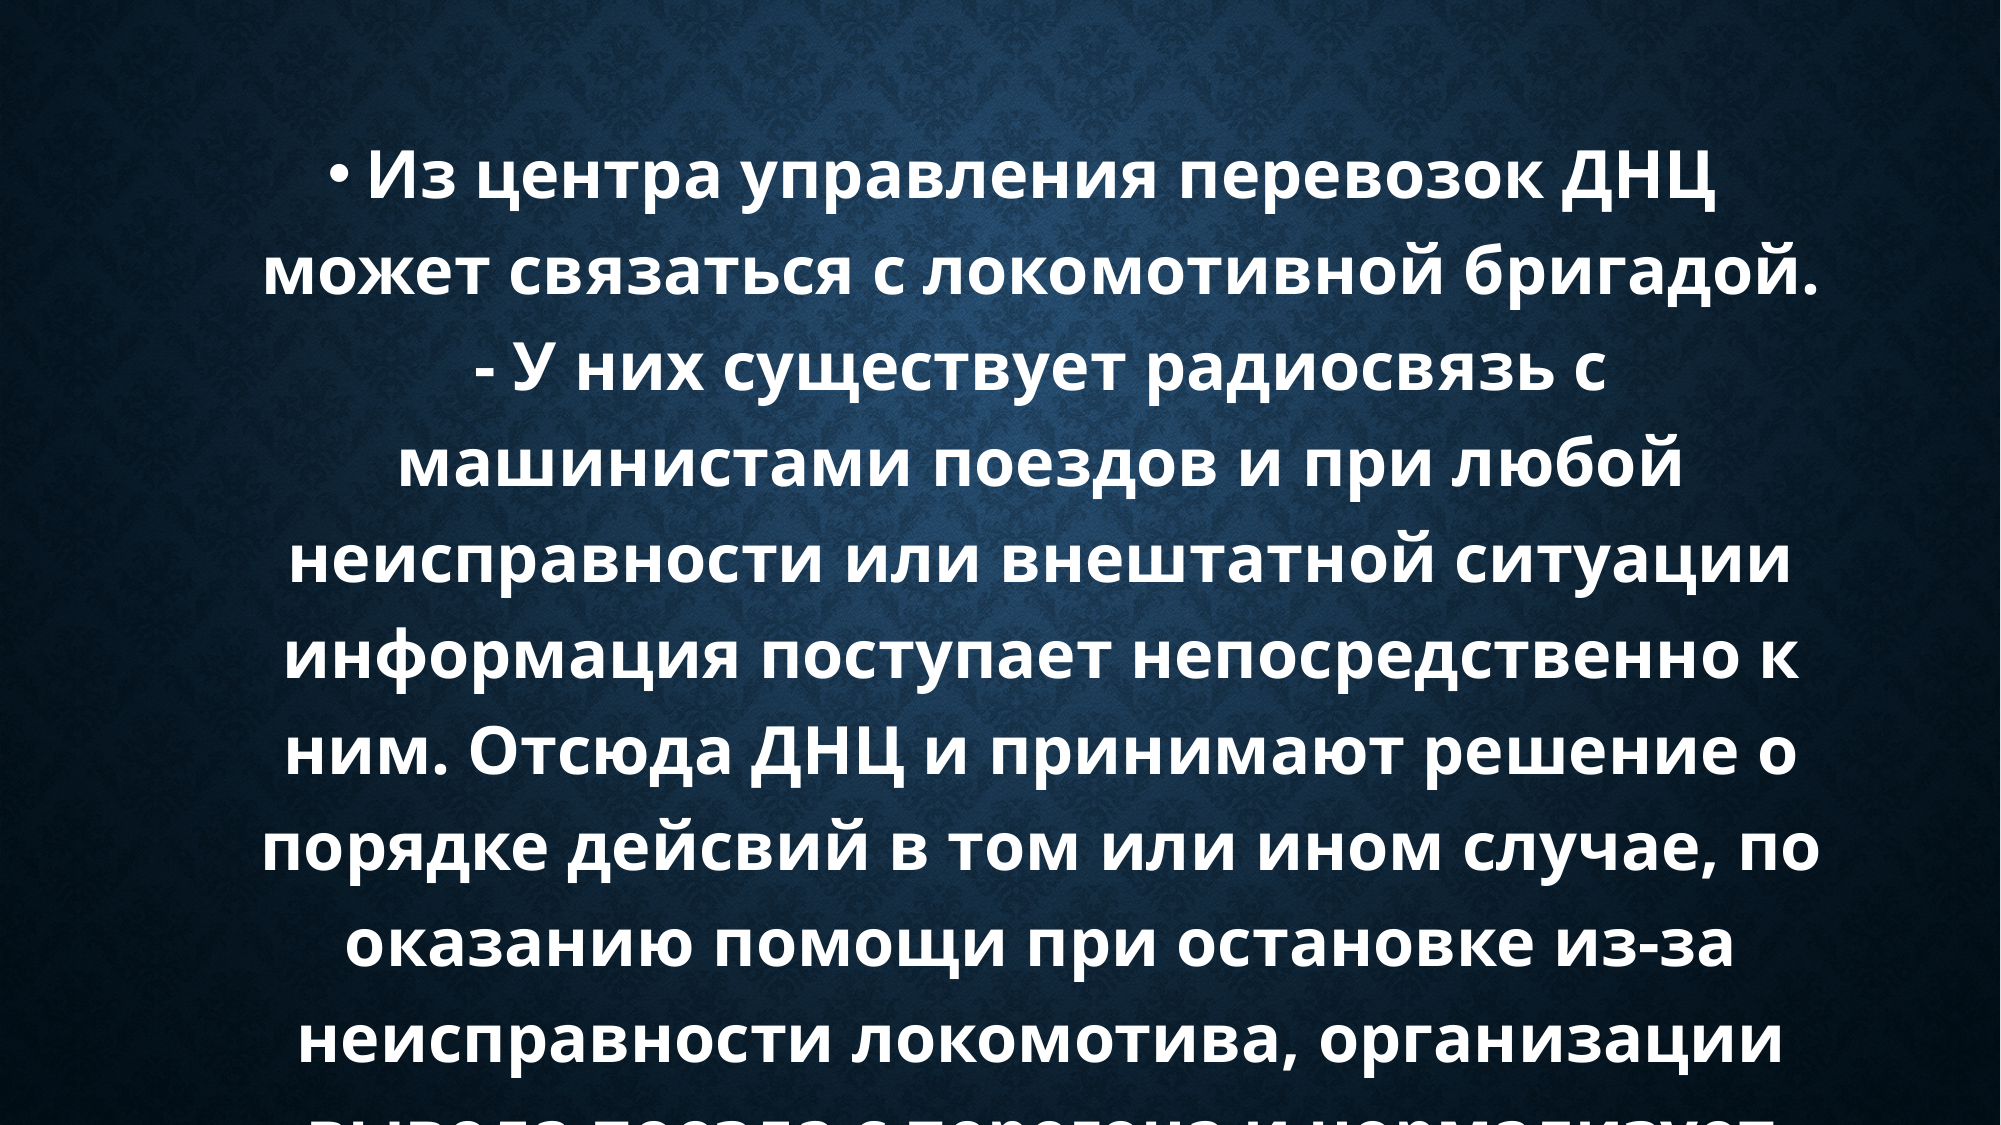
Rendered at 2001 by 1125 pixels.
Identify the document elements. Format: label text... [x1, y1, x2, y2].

picture [0, 0, 2001, 1125]
list Из центра управления перевозок ДНЦ может связаться с локомотивной бригадой. - У них существует радиосвязь с машинистами поездов и при любой неисправности или внештатной ситуации информация поступает непосредственно к ним. Отсюда ДНЦ и принимают решение о порядке дейсвий в том или ином случае, по оказанию помощи при остановке из-за неисправности локомотива, организации вывода поезда с перегона и нормализует движение поездов. [200, 38, 1845, 1125]
